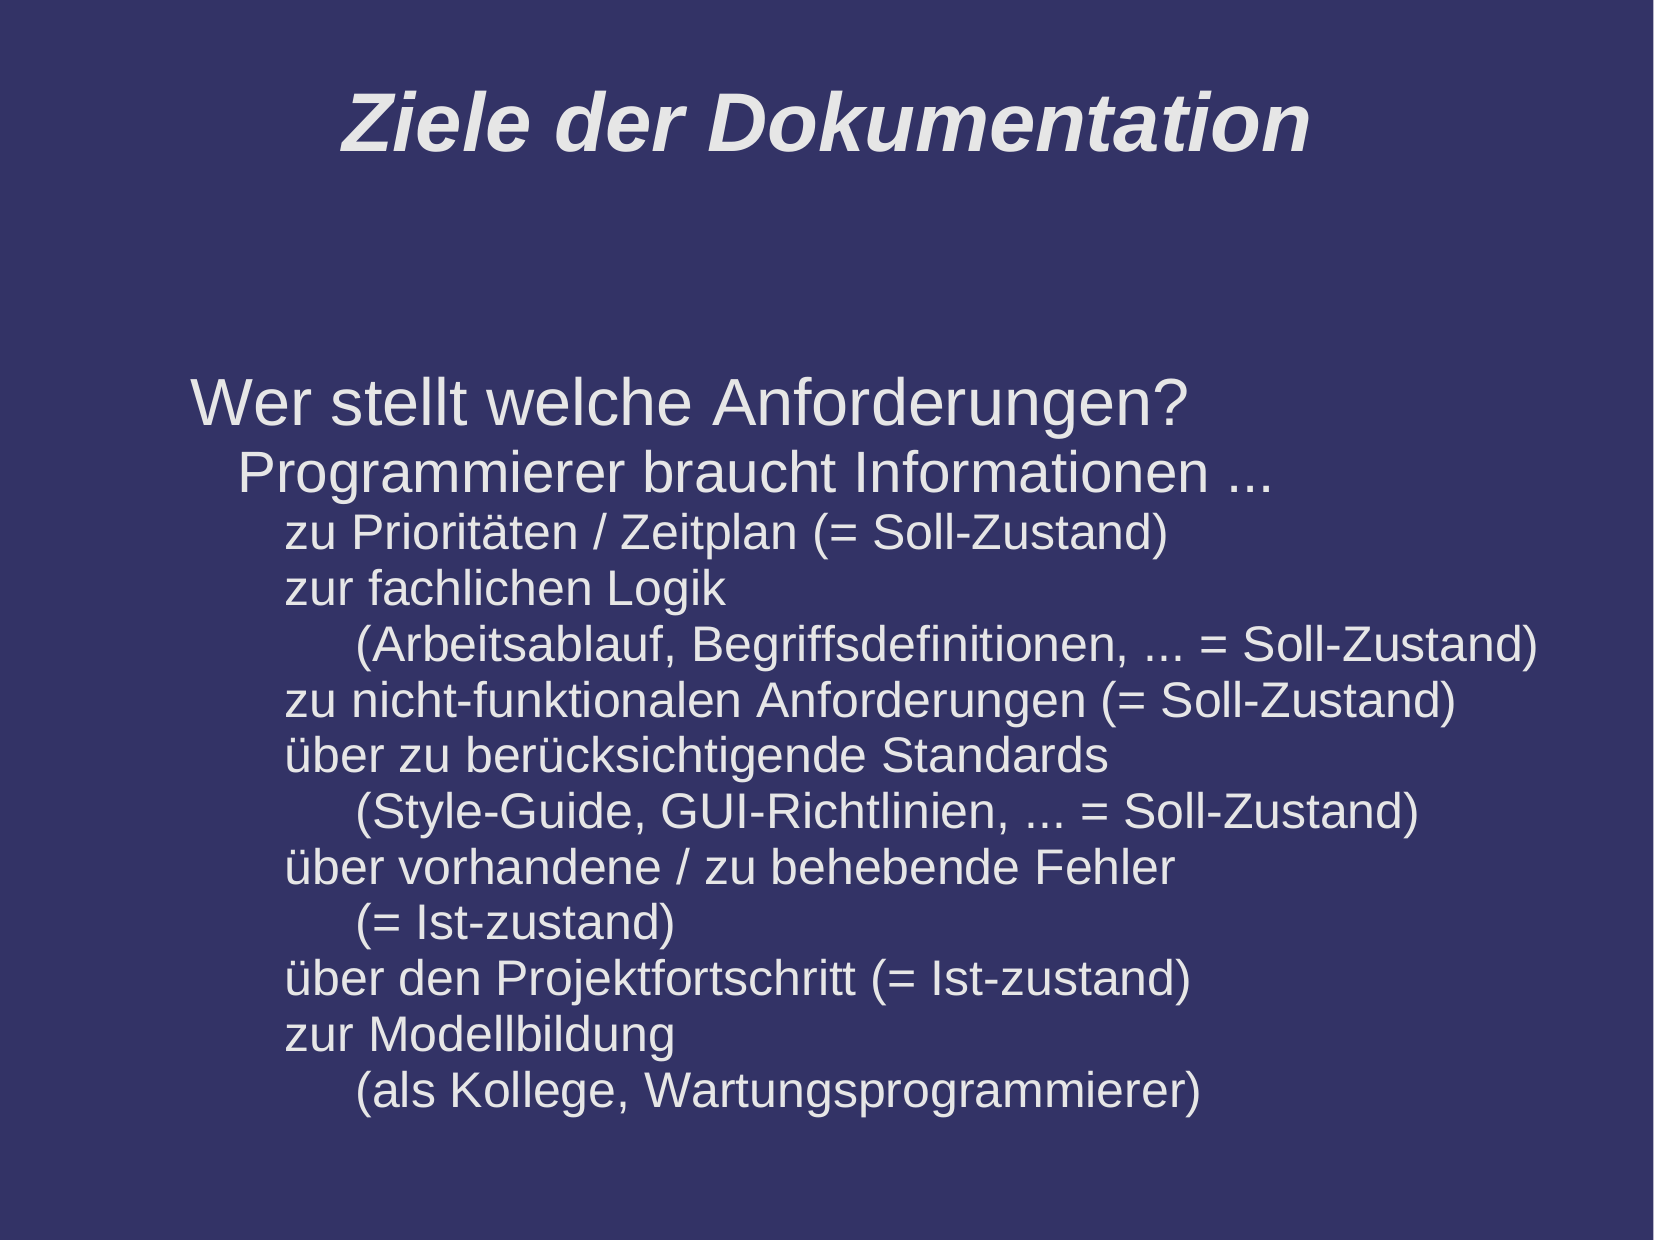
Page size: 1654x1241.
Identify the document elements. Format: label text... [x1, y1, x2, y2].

list Wer stellt welche Anforderungen? Programmierer braucht Informationen ... zu Prioritäten / Zeitplan (= Soll-Zustand) zur fachlichen Logik (Arbeitsablauf, Begriffsdefinitionen, ... = Soll-Zustand) zu nicht-funktionalen Anforderungen (= Soll-Zustand) über zu berücksichtigende Standards (Style-Guide, GUI-Richtlinien, ... = Soll-Zustand) über vorhandene / zu behebende Fehler (= Ist-zustand) über den Projektfortschritt (= Ist-zustand) zur Modellbildung (als Kollege, Wartungsprogrammierer) [178, 364, 1570, 1147]
title Ziele der Dokumentation [121, 19, 1534, 227]
